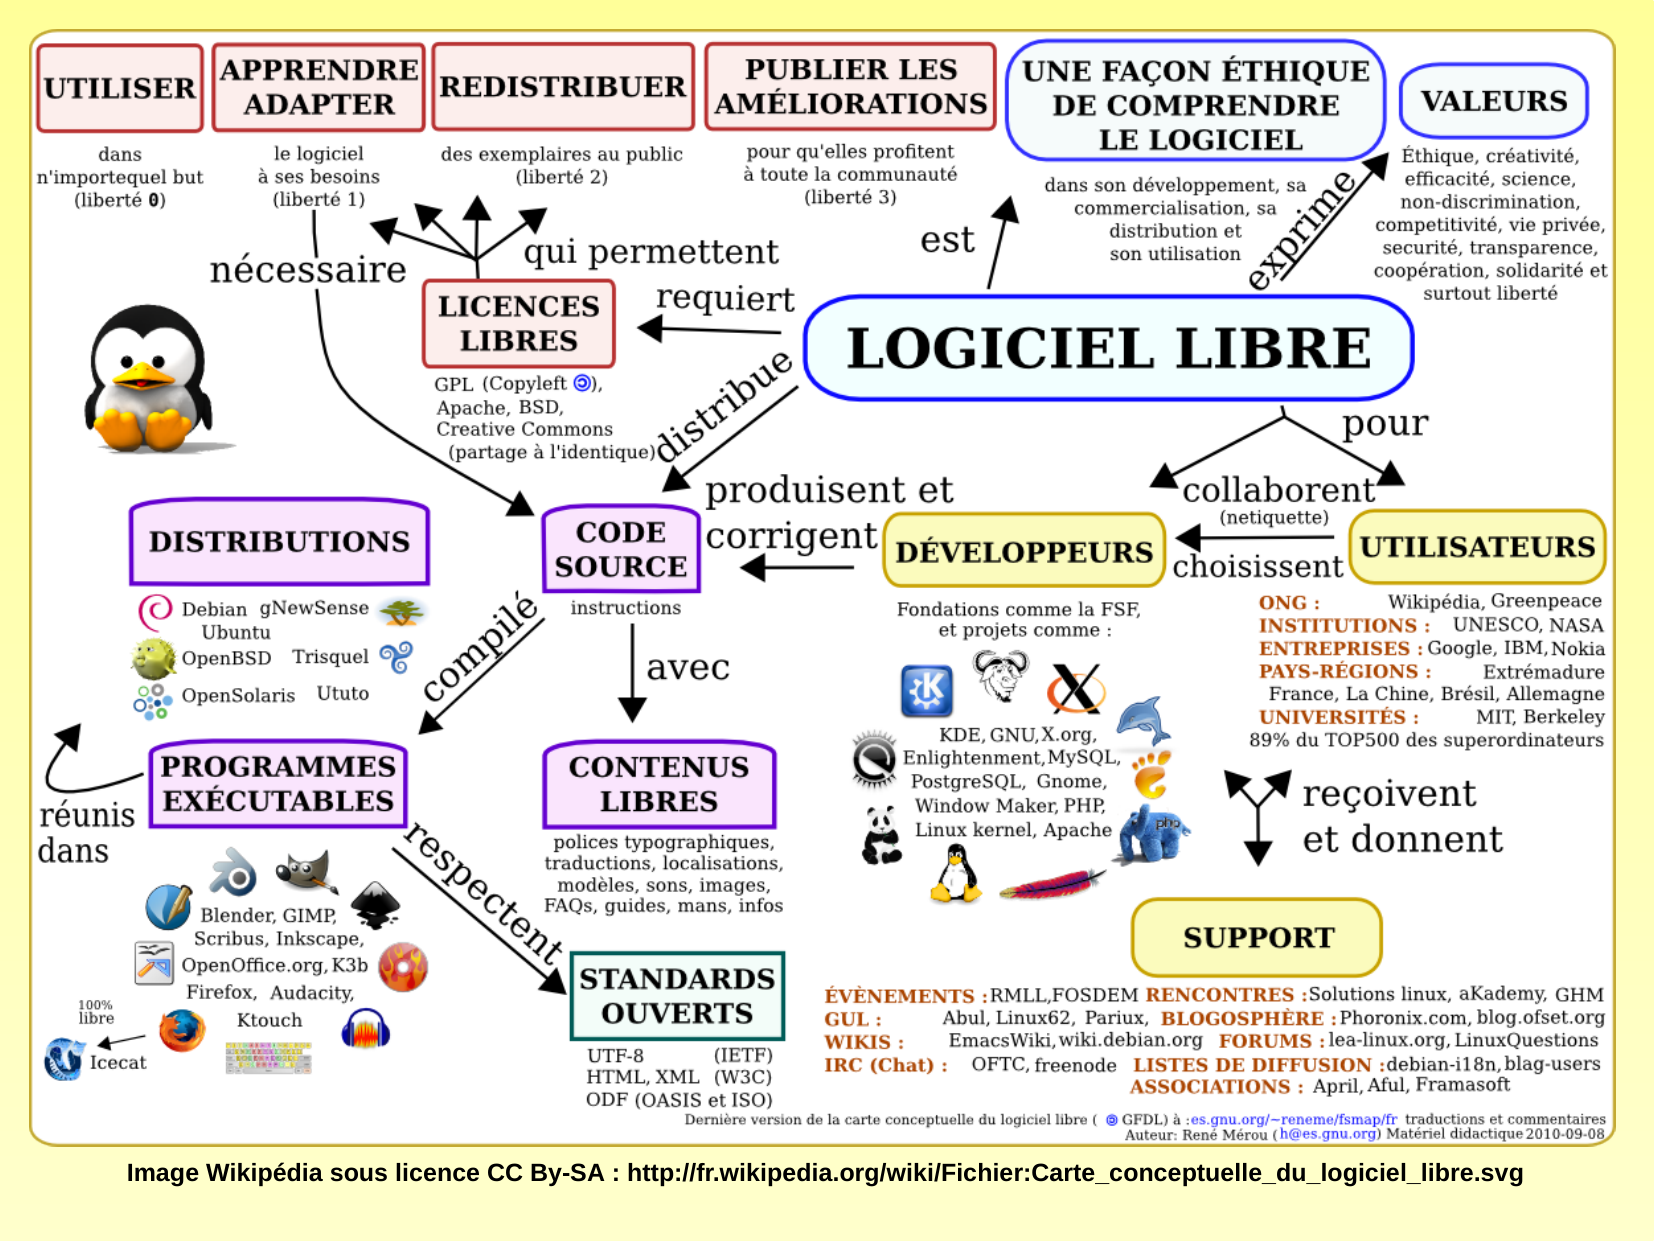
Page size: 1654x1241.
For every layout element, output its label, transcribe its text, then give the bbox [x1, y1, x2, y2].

text_box Image Wikipédia sous licence CC By-SA : http://fr.wikipedia.org/wiki/Fichier:Carte_conceptuelle_du_logiciel_libre.svg [44, 1151, 1610, 1195]
picture [29, 29, 1616, 1147]
